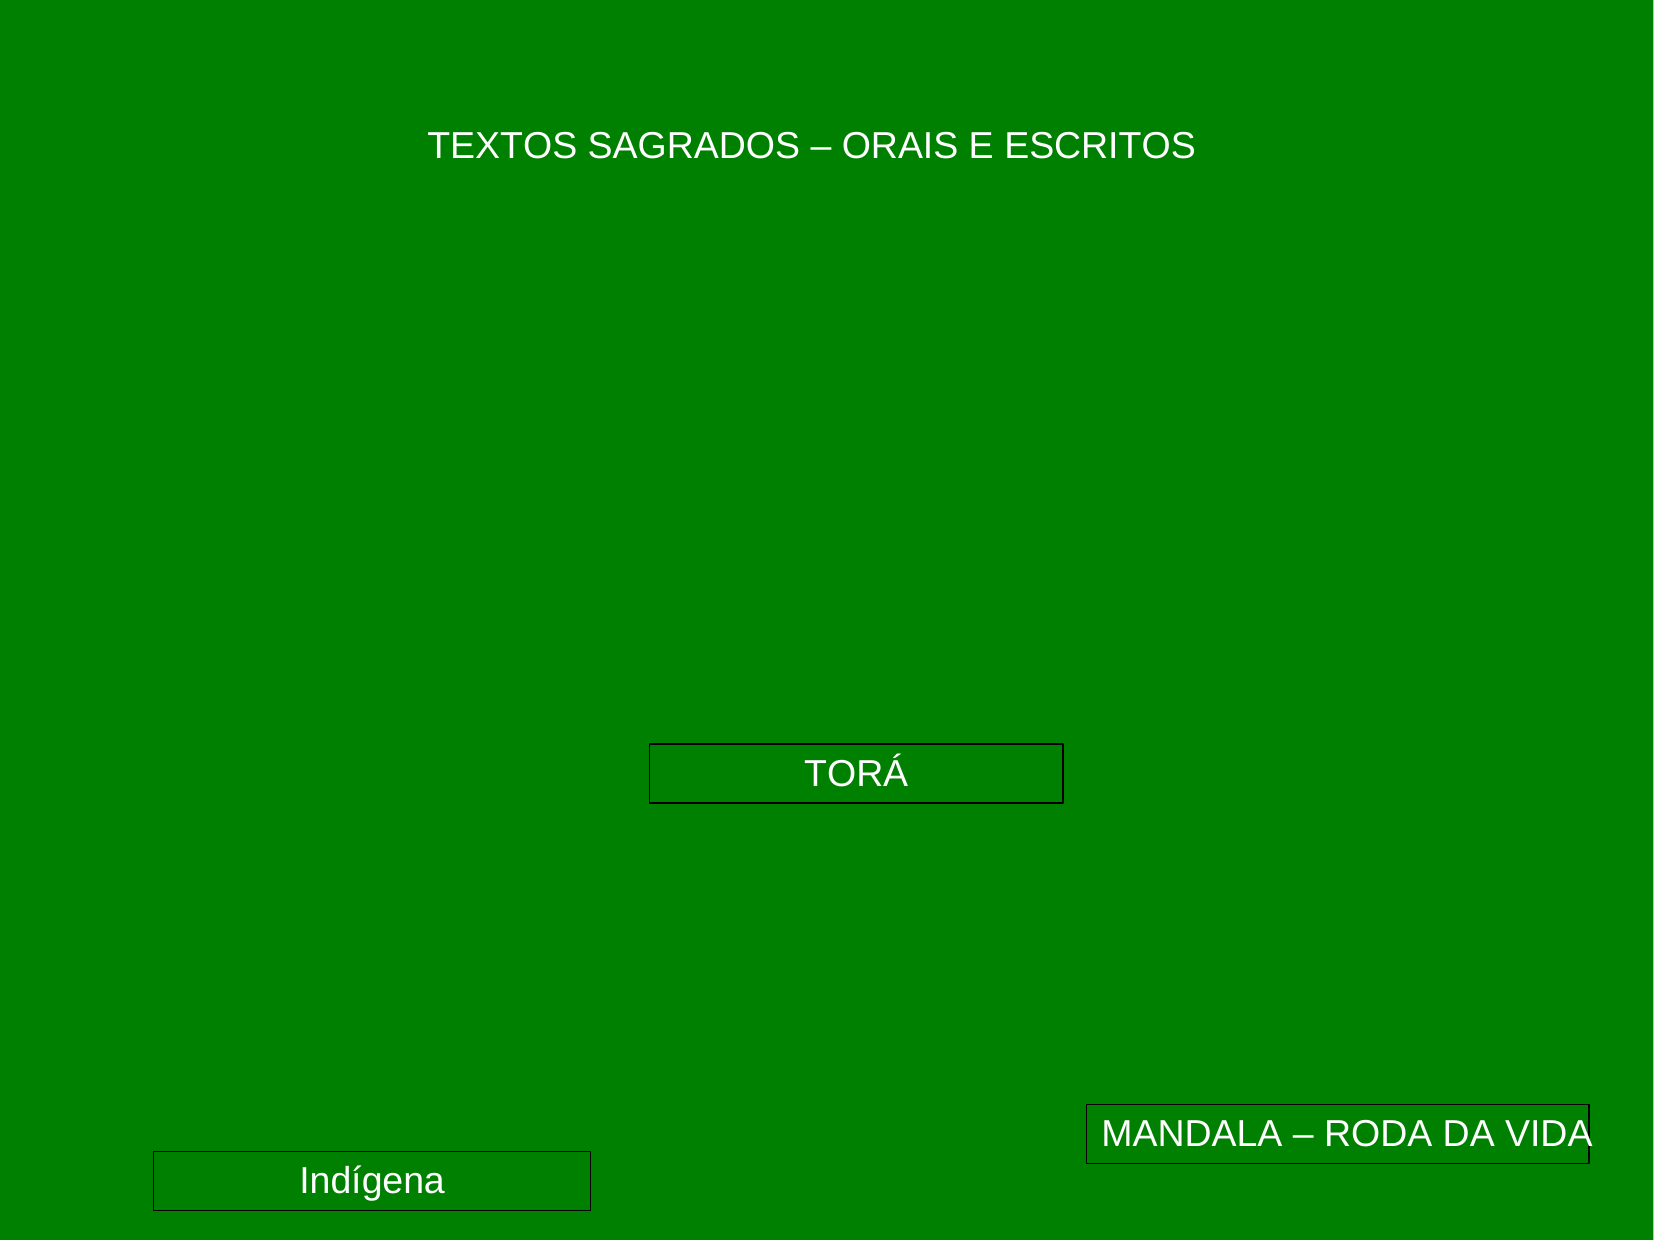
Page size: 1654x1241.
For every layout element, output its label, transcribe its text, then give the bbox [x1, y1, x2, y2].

text_box TEXTOS SAGRADOS – ORAIS E ESCRITOS [354, 118, 1270, 175]
text_box TORÁ [649, 743, 1063, 804]
text_box MANDALA – RODA DA VIDA [1086, 1104, 1589, 1164]
text_box Indígena [153, 1151, 591, 1211]
